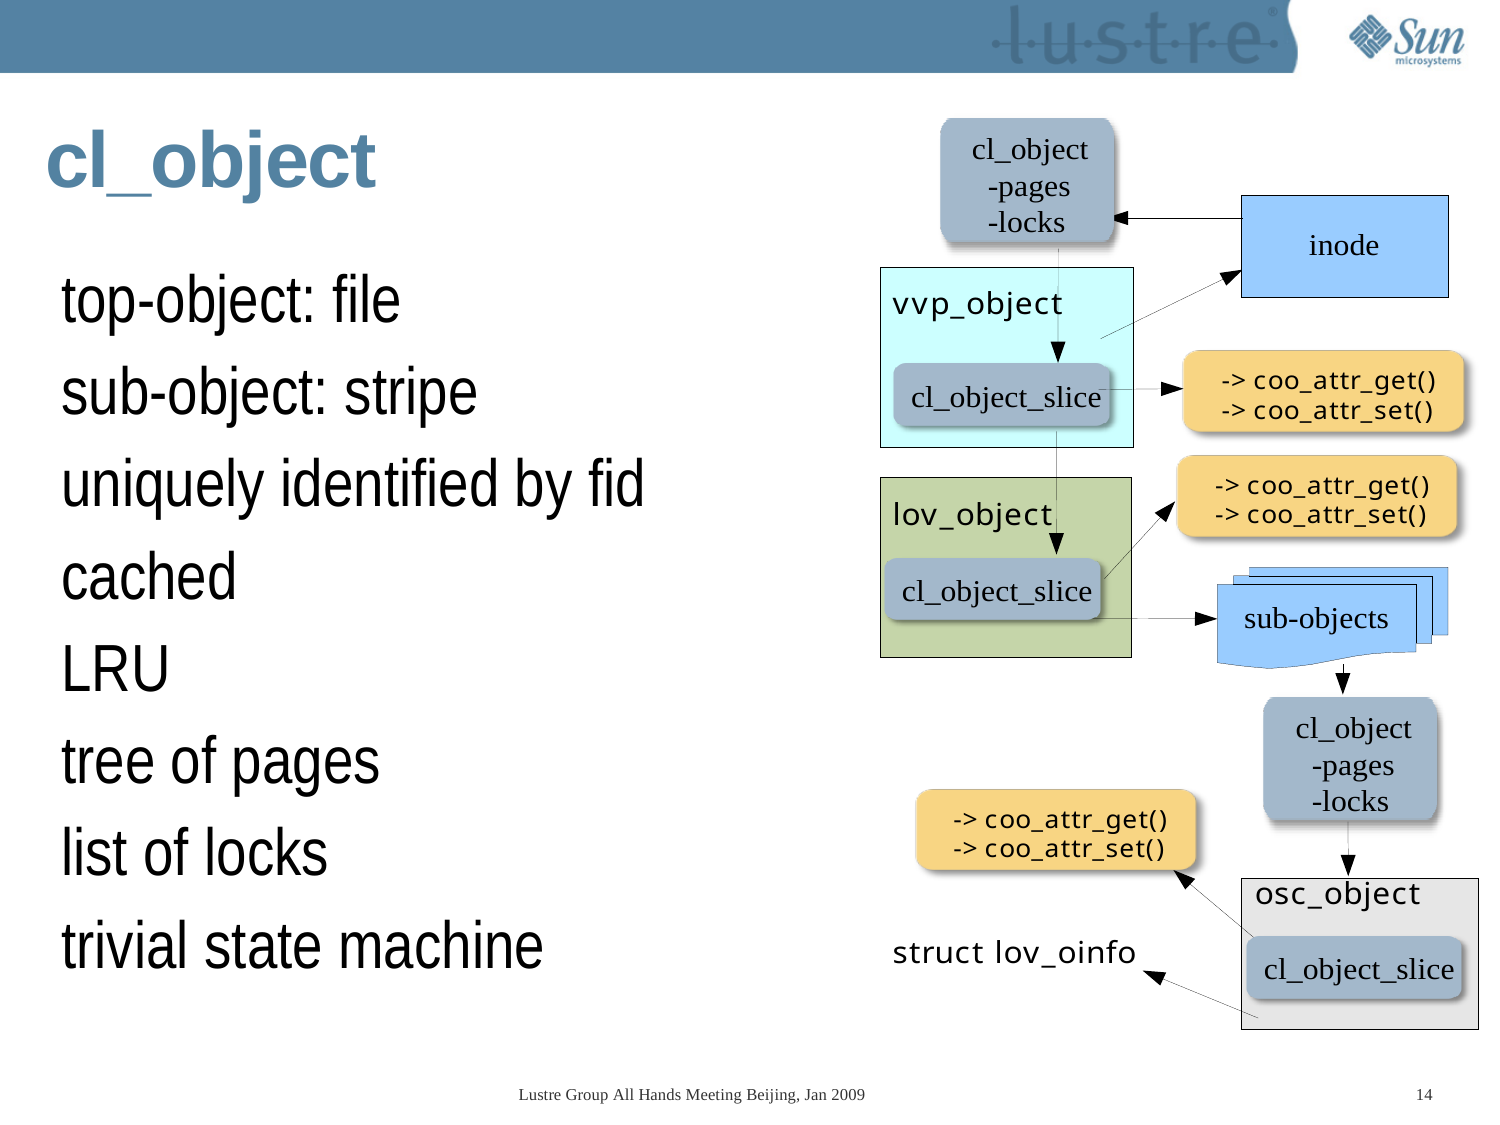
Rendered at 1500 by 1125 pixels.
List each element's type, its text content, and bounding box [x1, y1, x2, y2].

picture [0, 0, 1500, 91]
chart [772, 113, 1484, 1112]
title cl_object [45, 105, 1463, 225]
list top-object: file sub-object: stripe uniquely identified by fid cached LRU tree of pages list of locks trivial state machine [26, 262, 772, 1074]
